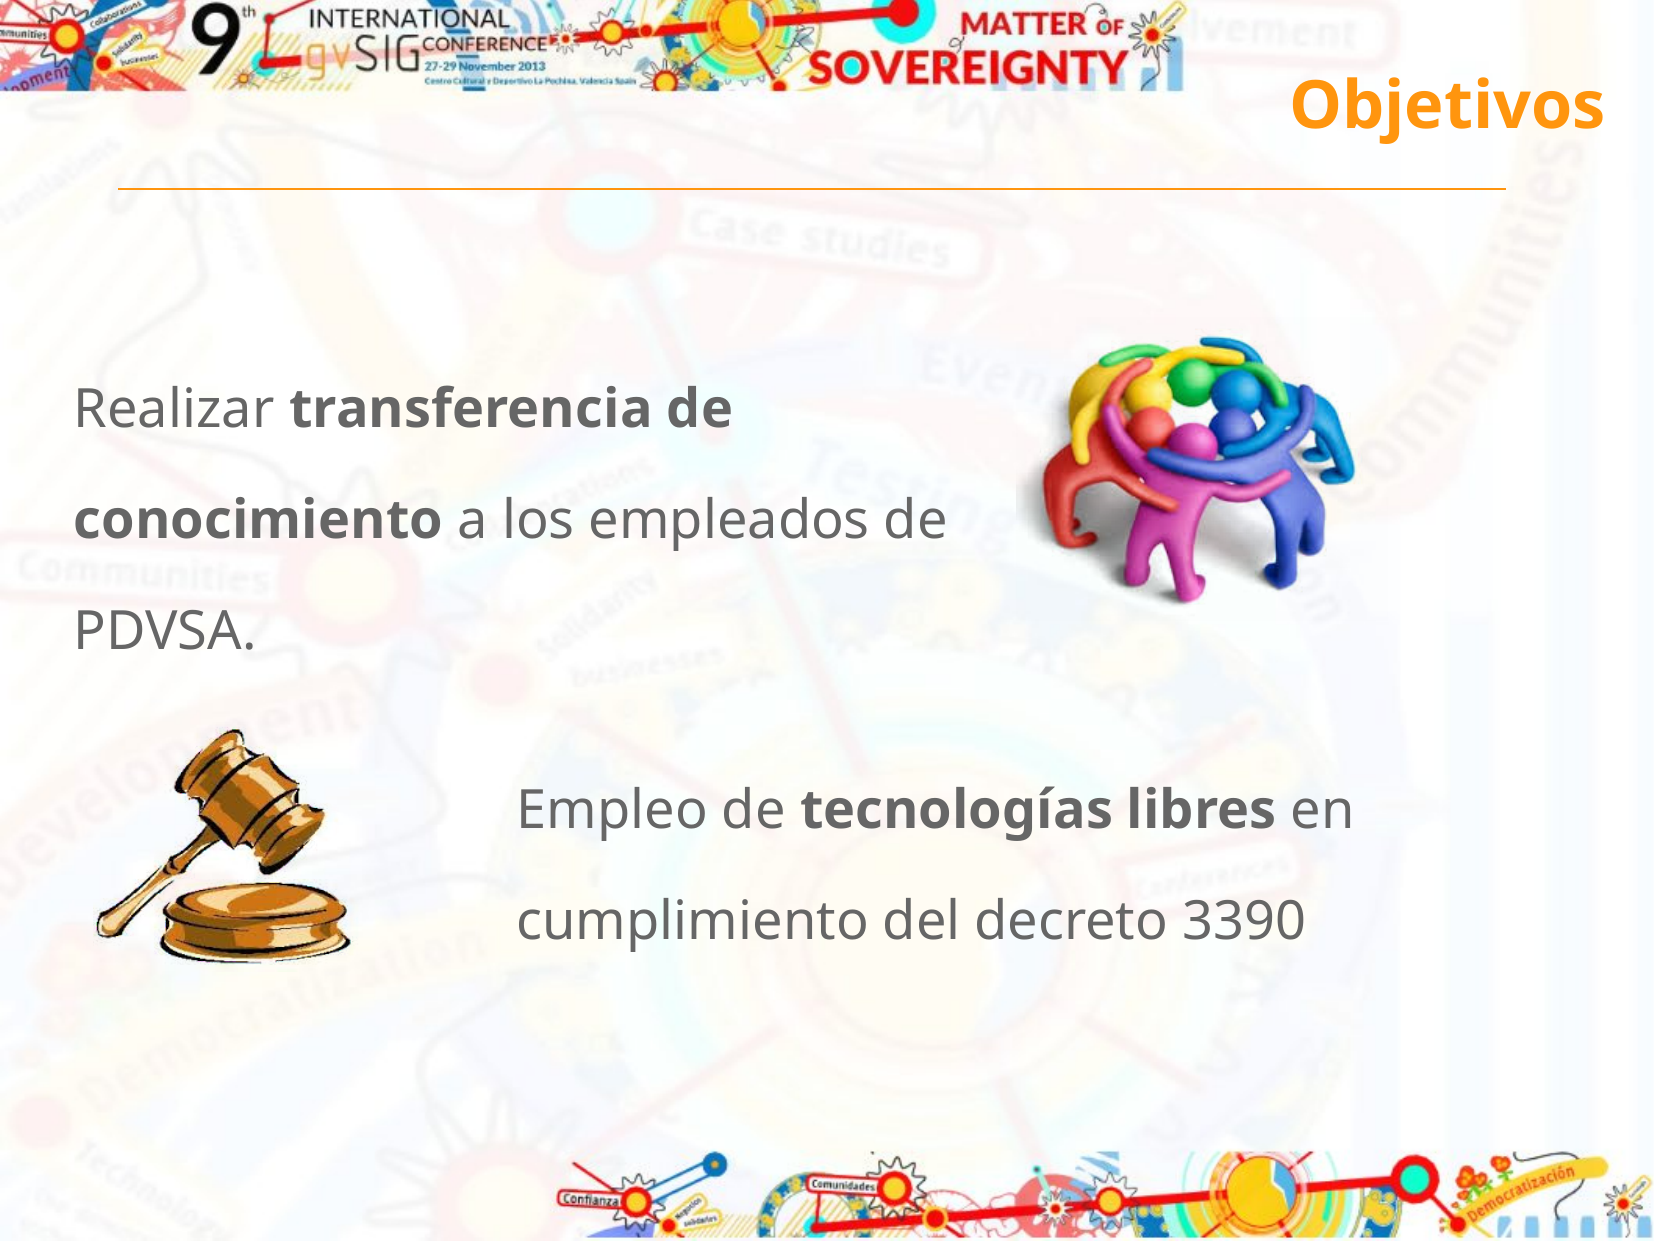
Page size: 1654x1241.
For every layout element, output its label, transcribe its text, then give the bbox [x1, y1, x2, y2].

picture [0, 0, 1654, 1241]
text_box Realizar transferencia de conocimiento a los empleados de PDVSA. [59, 324, 1016, 592]
text_box Empleo de tecnologías libres en cumplimiento del decreto 3390 [501, 726, 1477, 907]
title Objetivos [118, 53, 1607, 152]
